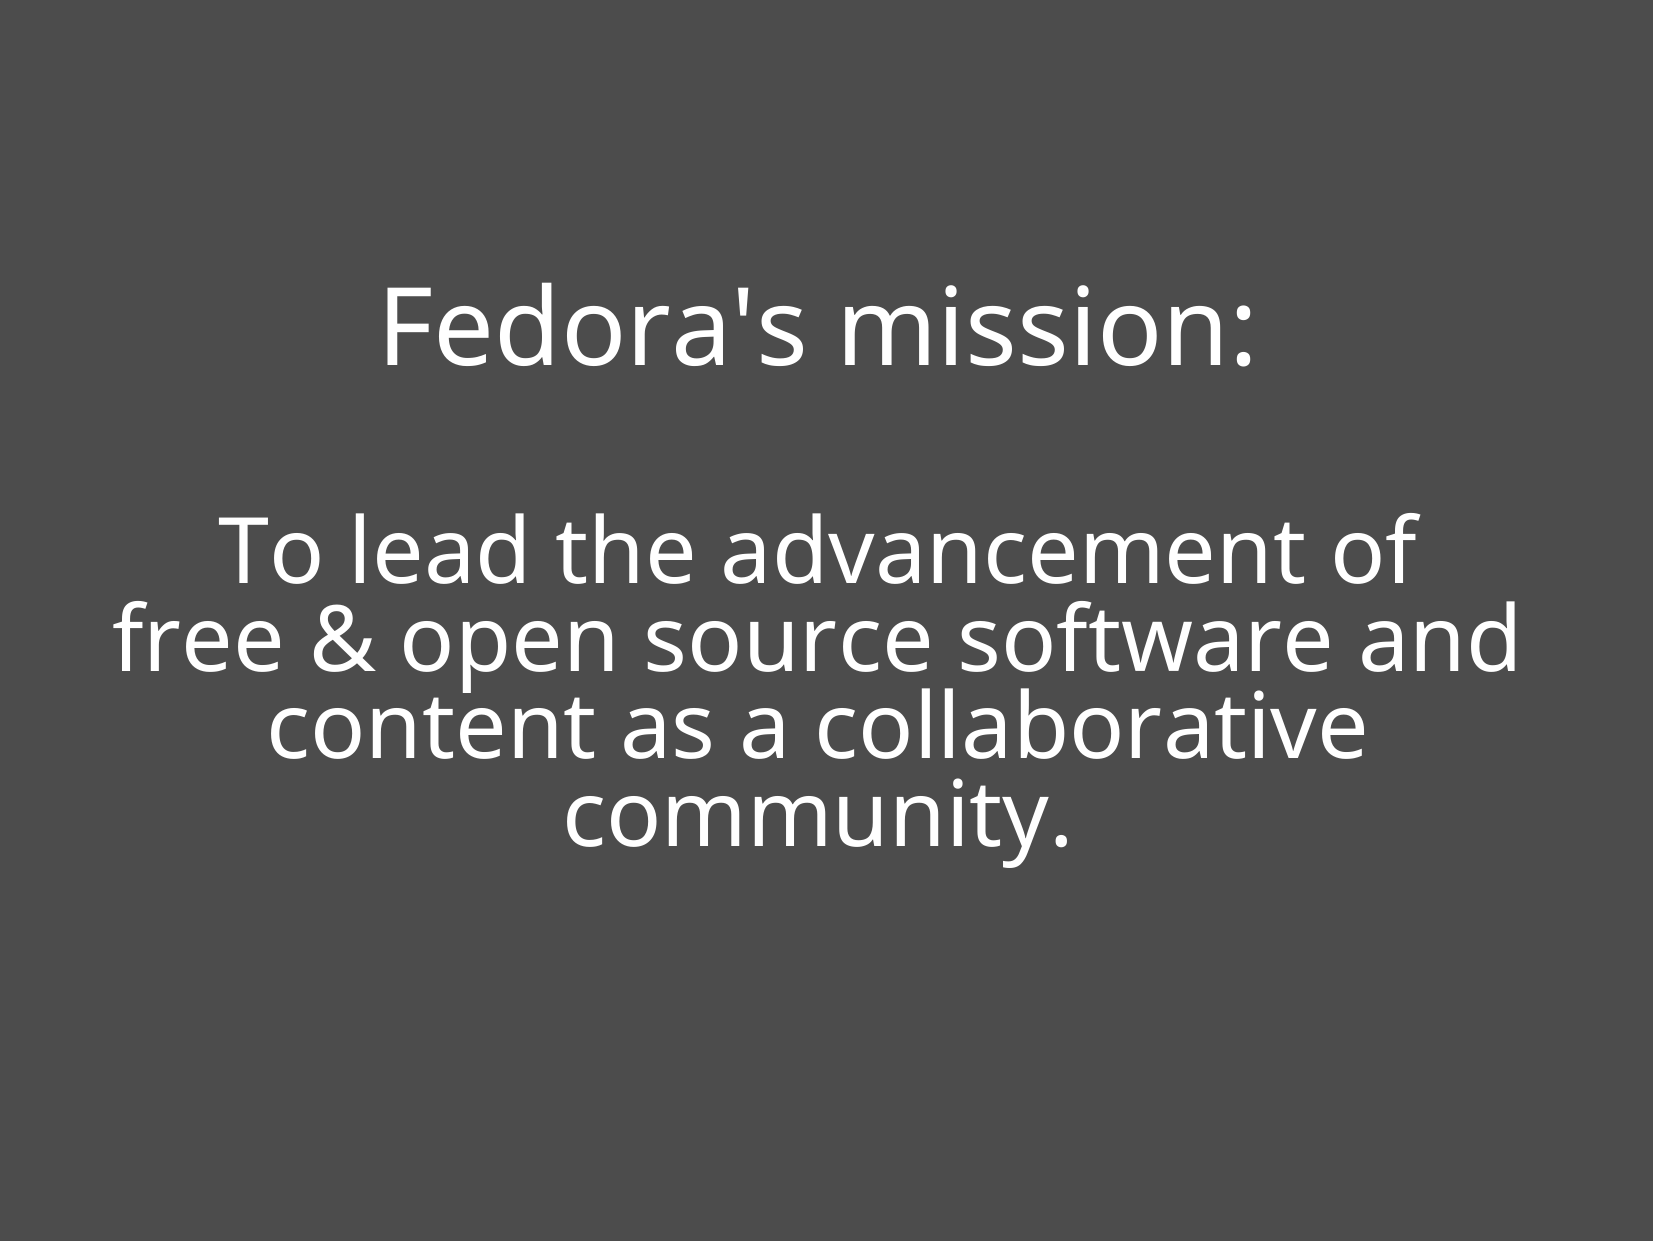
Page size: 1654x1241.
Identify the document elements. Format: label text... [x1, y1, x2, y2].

title Fedora's mission: [75, 230, 1562, 439]
title To lead the advancement of free & open source software and content as a collaborative community. [75, 477, 1562, 900]
